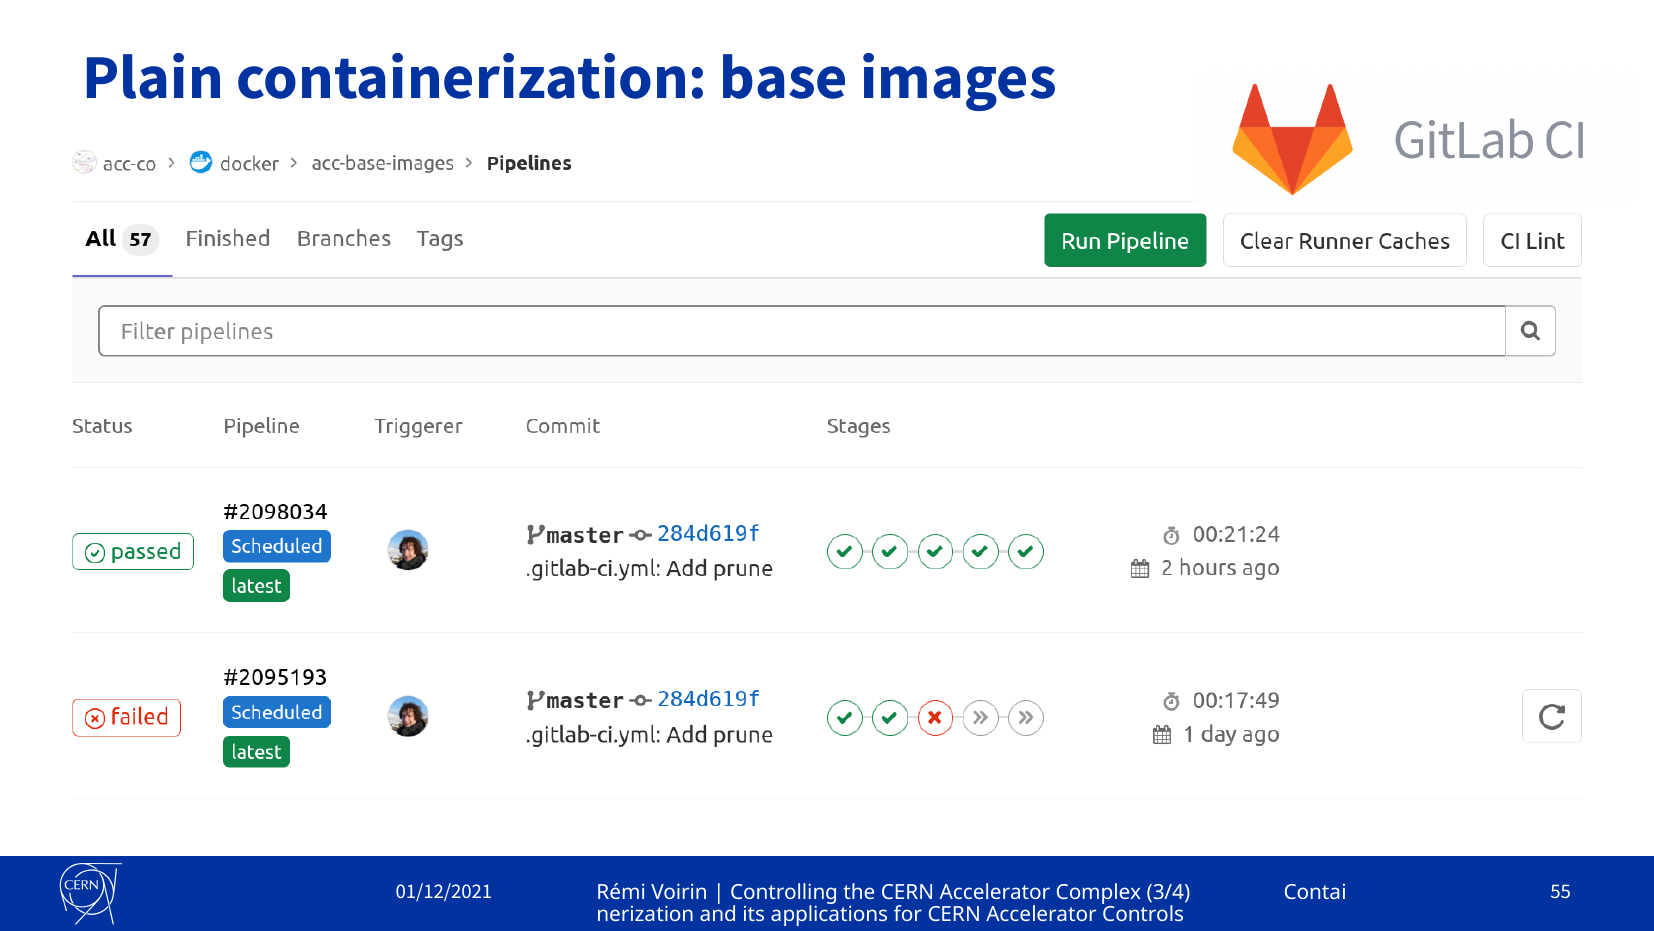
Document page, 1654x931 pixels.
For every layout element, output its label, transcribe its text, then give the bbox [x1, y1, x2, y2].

picture [54, 67, 1635, 805]
picture [56, 859, 127, 928]
title Plain containerization: base images [82, 37, 1571, 193]
